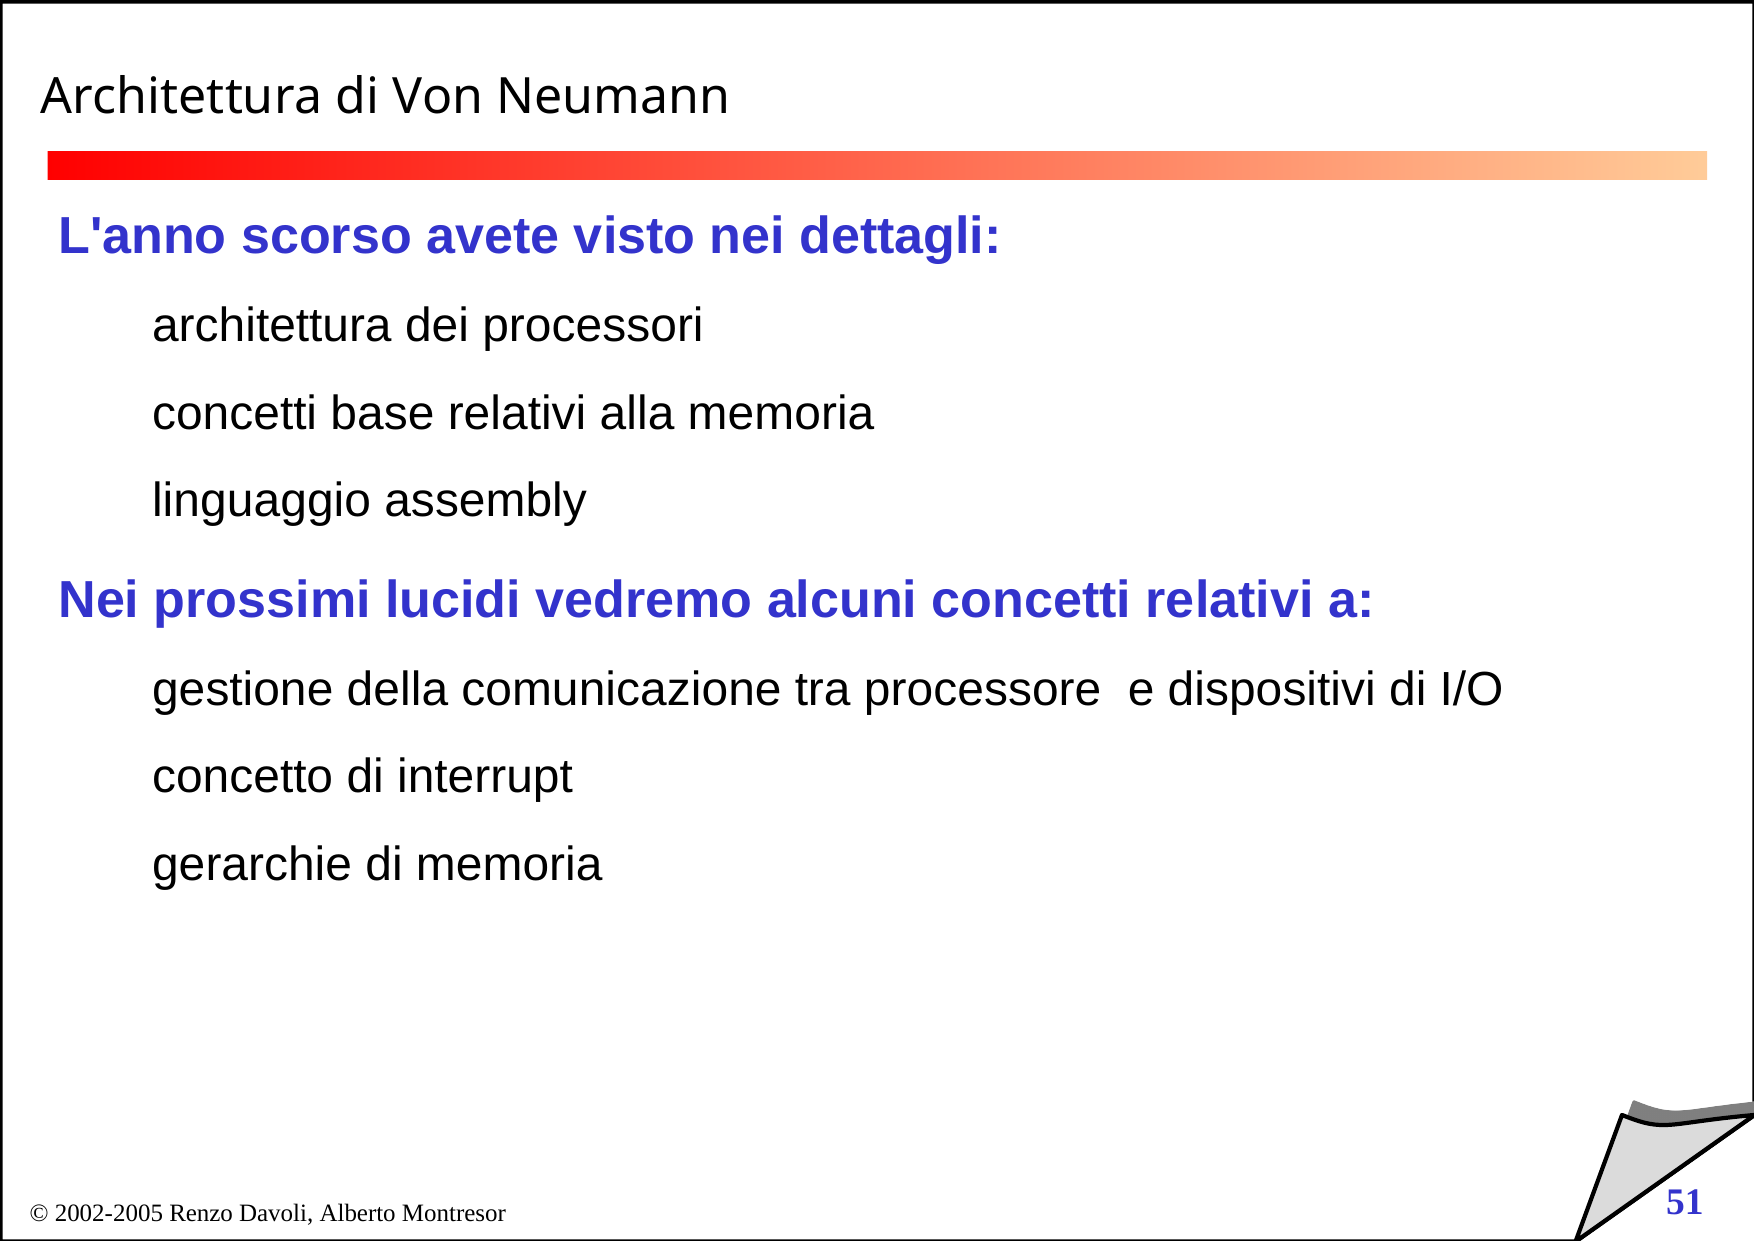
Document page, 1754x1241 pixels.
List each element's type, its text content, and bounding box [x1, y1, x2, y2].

list L'anno scorso avete visto nei dettagli: architettura dei processori concetti base relativi alla memoria linguaggio assembly Nei prossimi lucidi vedremo alcuni concetti relativi a: gestione della comunicazione tra processore e dispositivi di I/O concetto di interrupt gerarchie di memoria [58, 206, 1696, 969]
title Architettura di Von Neumann [40, 49, 1714, 144]
